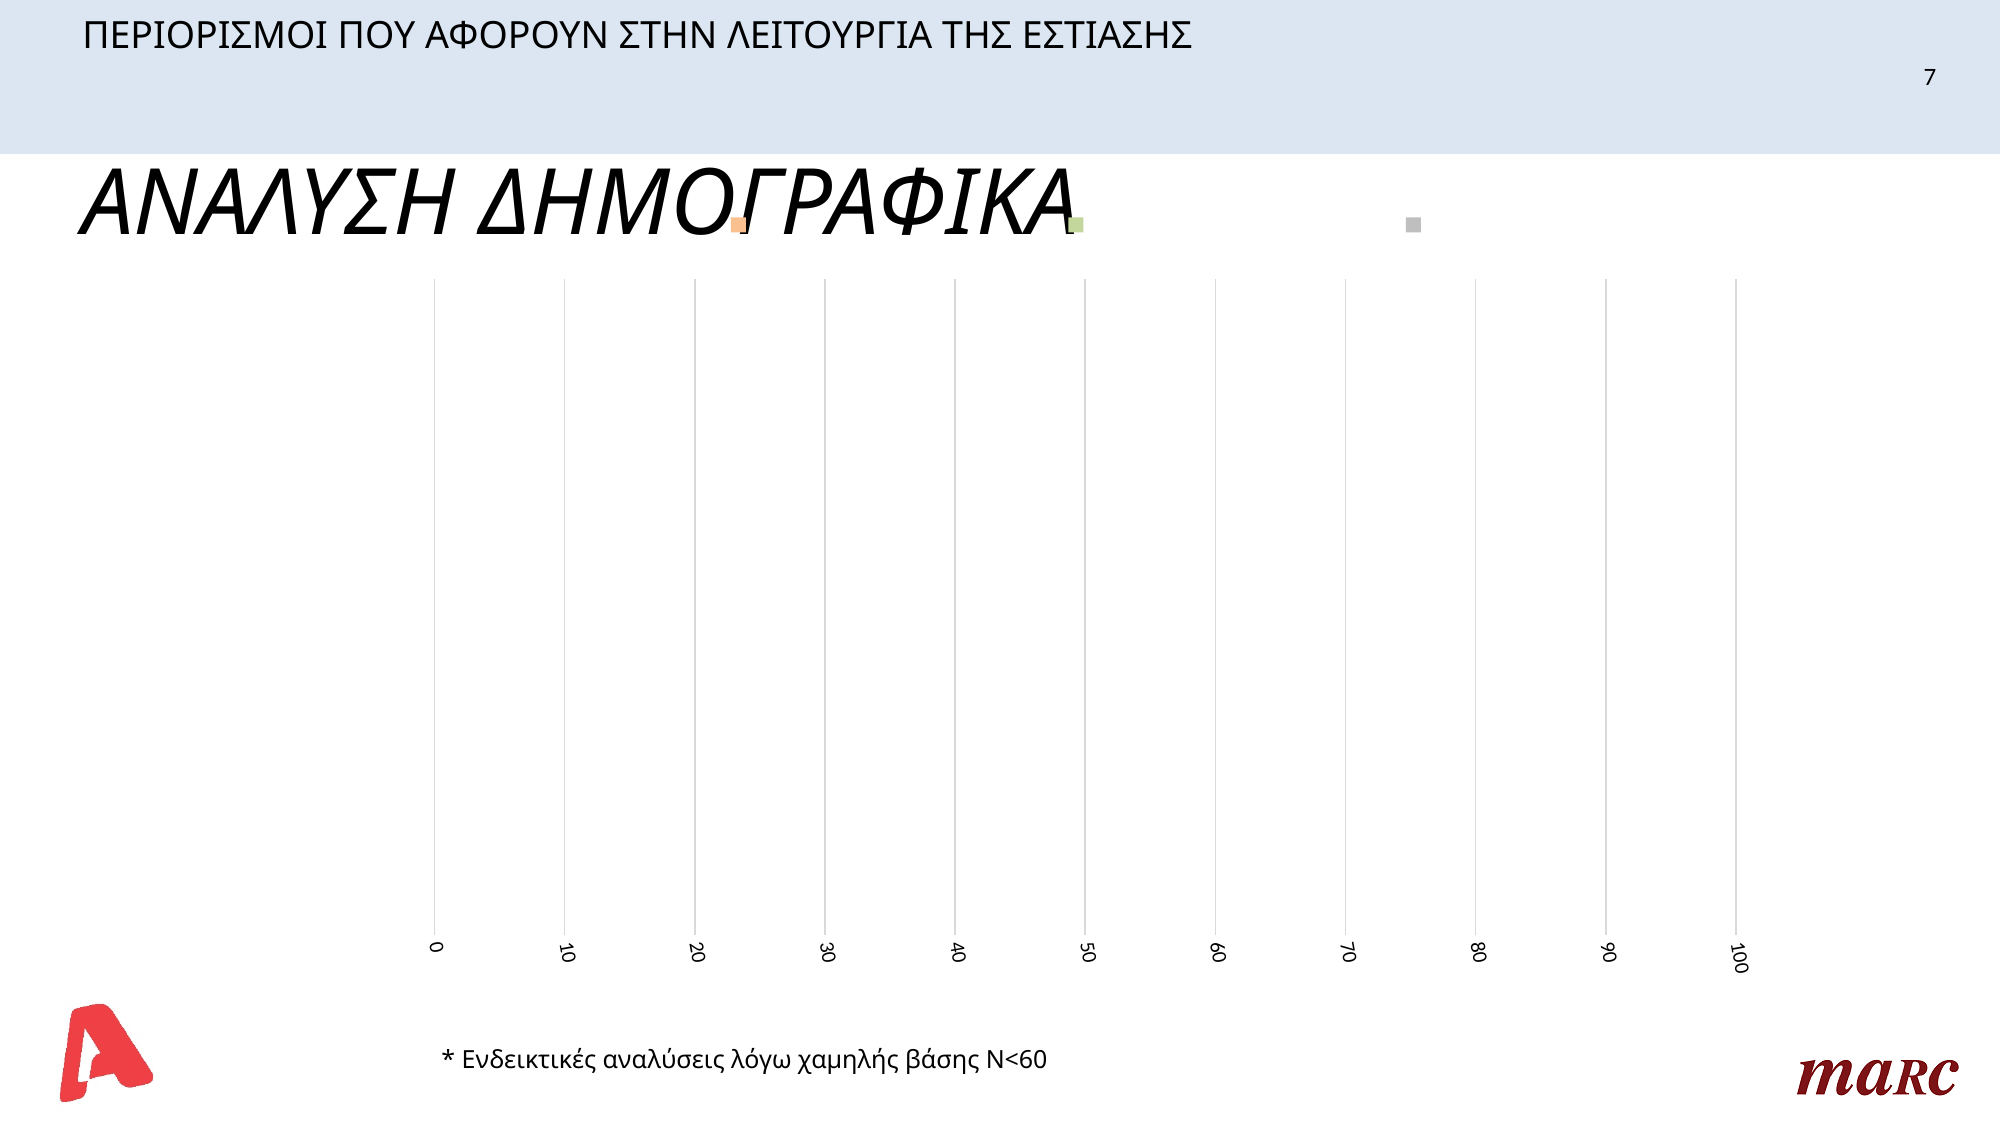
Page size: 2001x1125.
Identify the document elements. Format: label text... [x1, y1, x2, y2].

picture [1784, 1049, 1972, 1103]
title ΠΕΡΙΟΡΙΣΜΟΙ ΠΟΥ ΑΦΟΡΟΥΝ ΣΤΗΝ ΛΕΙΤΟΥΡΓΙΑ ΤΗΣ ΕΣΤΙΑΣΗΣ ΑΝΑΛΥΣΗ ΔΗΜΟΓΡΑΦΙΚΑ [67, 9, 1916, 142]
text_box <αριθμός> [1916, 9, 1998, 142]
text_box * Ενδεικτικές αναλύσεις λόγω χαμηλής βάσης Ν<60 [426, 1036, 1170, 1082]
chart [100, 179, 1842, 1037]
picture [0, 978, 201, 1121]
